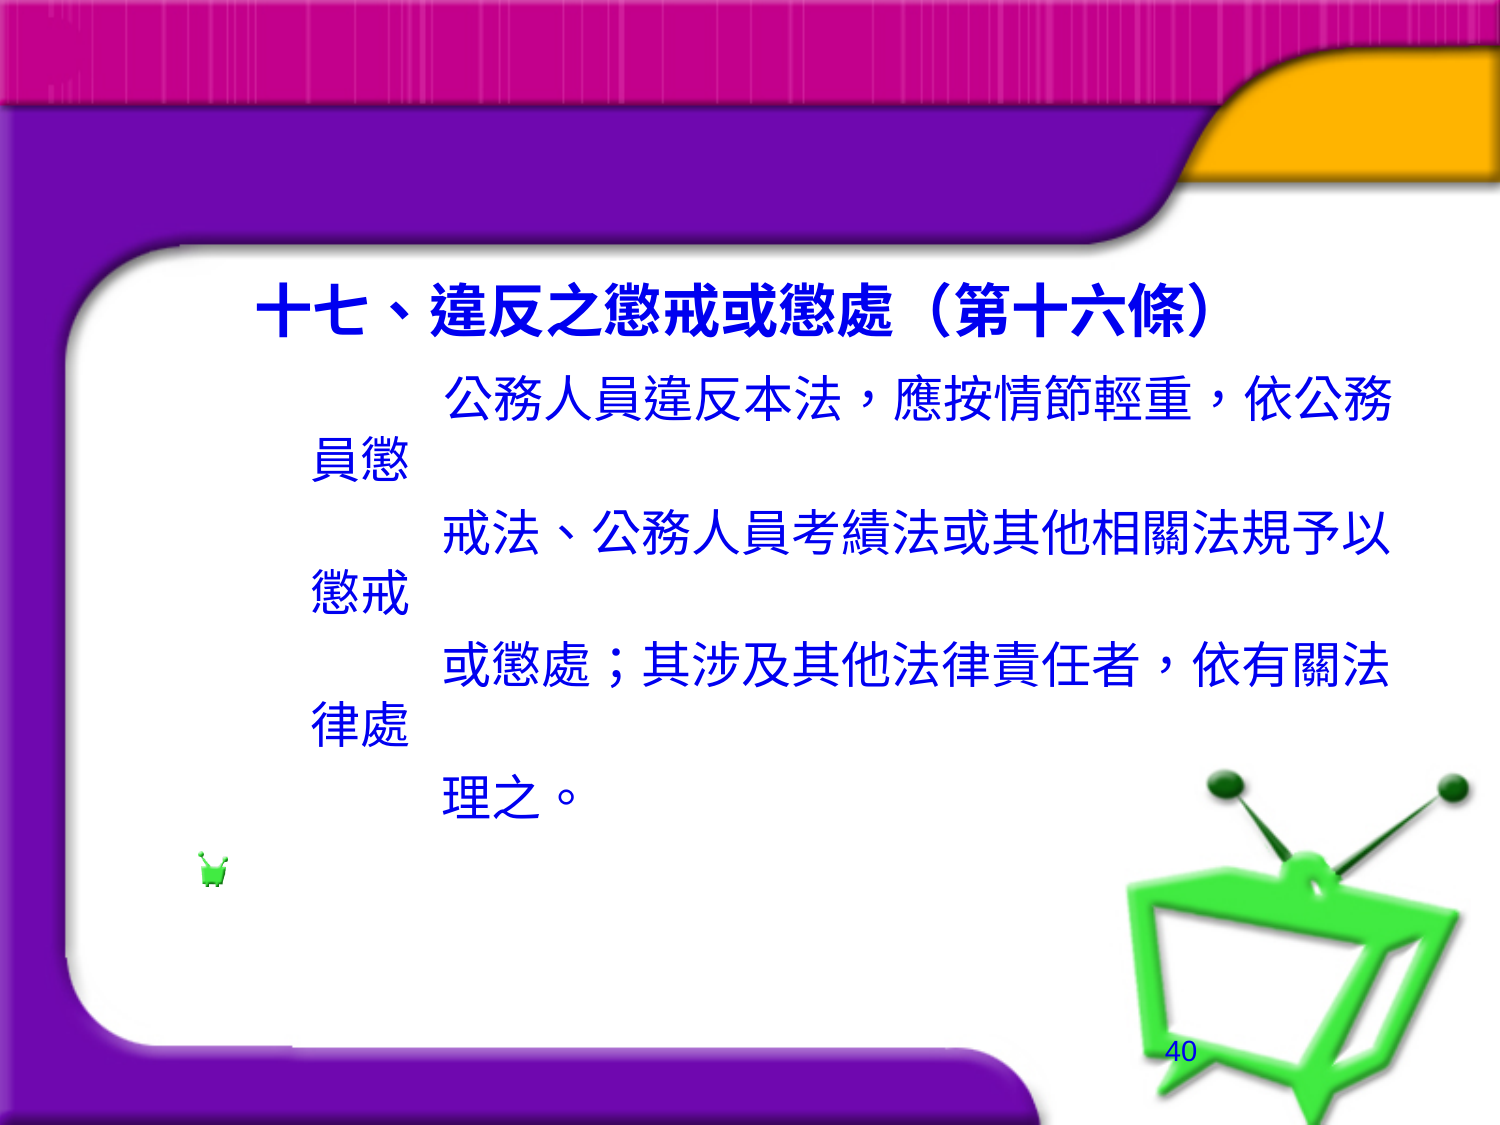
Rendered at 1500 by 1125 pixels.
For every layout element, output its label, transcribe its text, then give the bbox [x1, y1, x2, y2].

list 十七、違反之懲戒或懲處（第十六條） 公務人員違反本法，應按情節輕重，依公務員懲 戒法、公務人員考績法或其他相關法規予以懲戒 或懲處；其涉及其他法律責任者，依有關法律處 理之。 [183, 267, 1446, 955]
text_box [1149, 1025, 1463, 1101]
